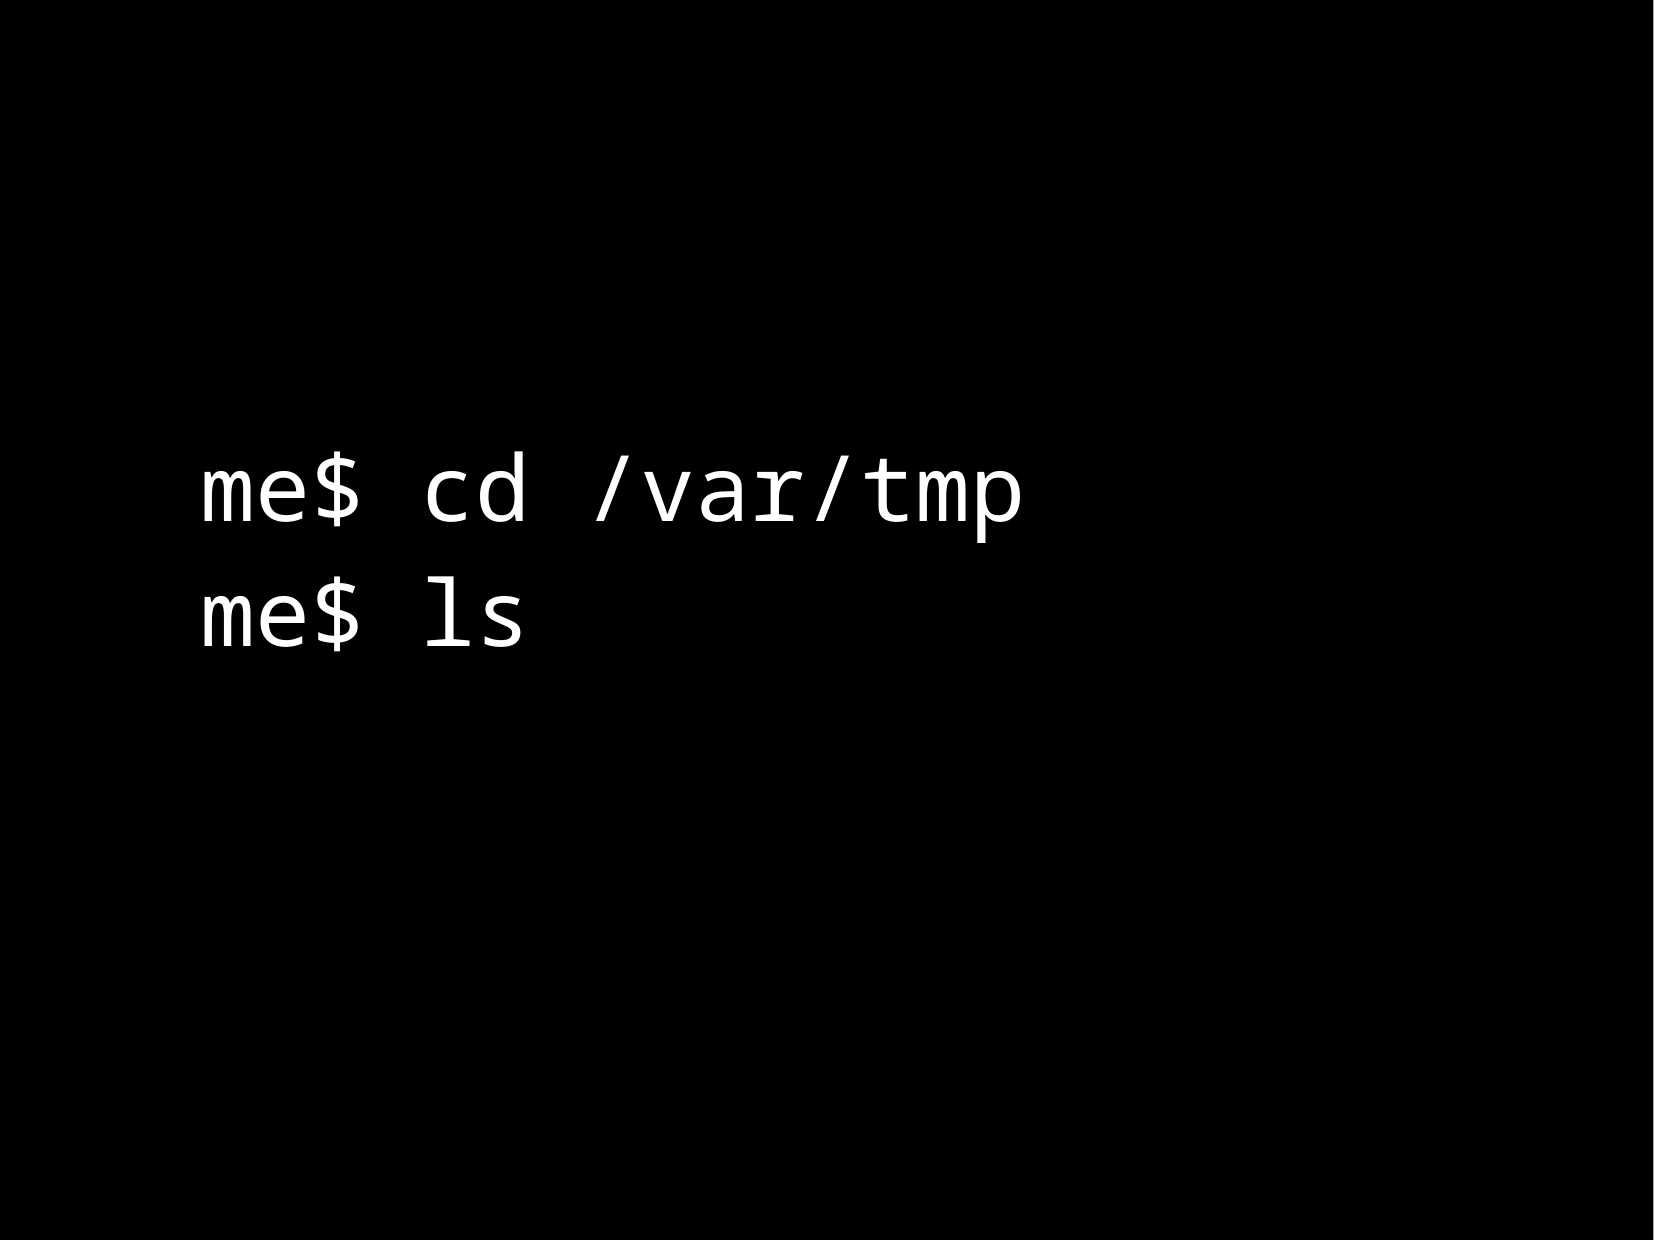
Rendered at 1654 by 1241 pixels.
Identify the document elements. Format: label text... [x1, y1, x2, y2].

title me$ cd /var/tmp me$ ls [200, 445, 1581, 653]
